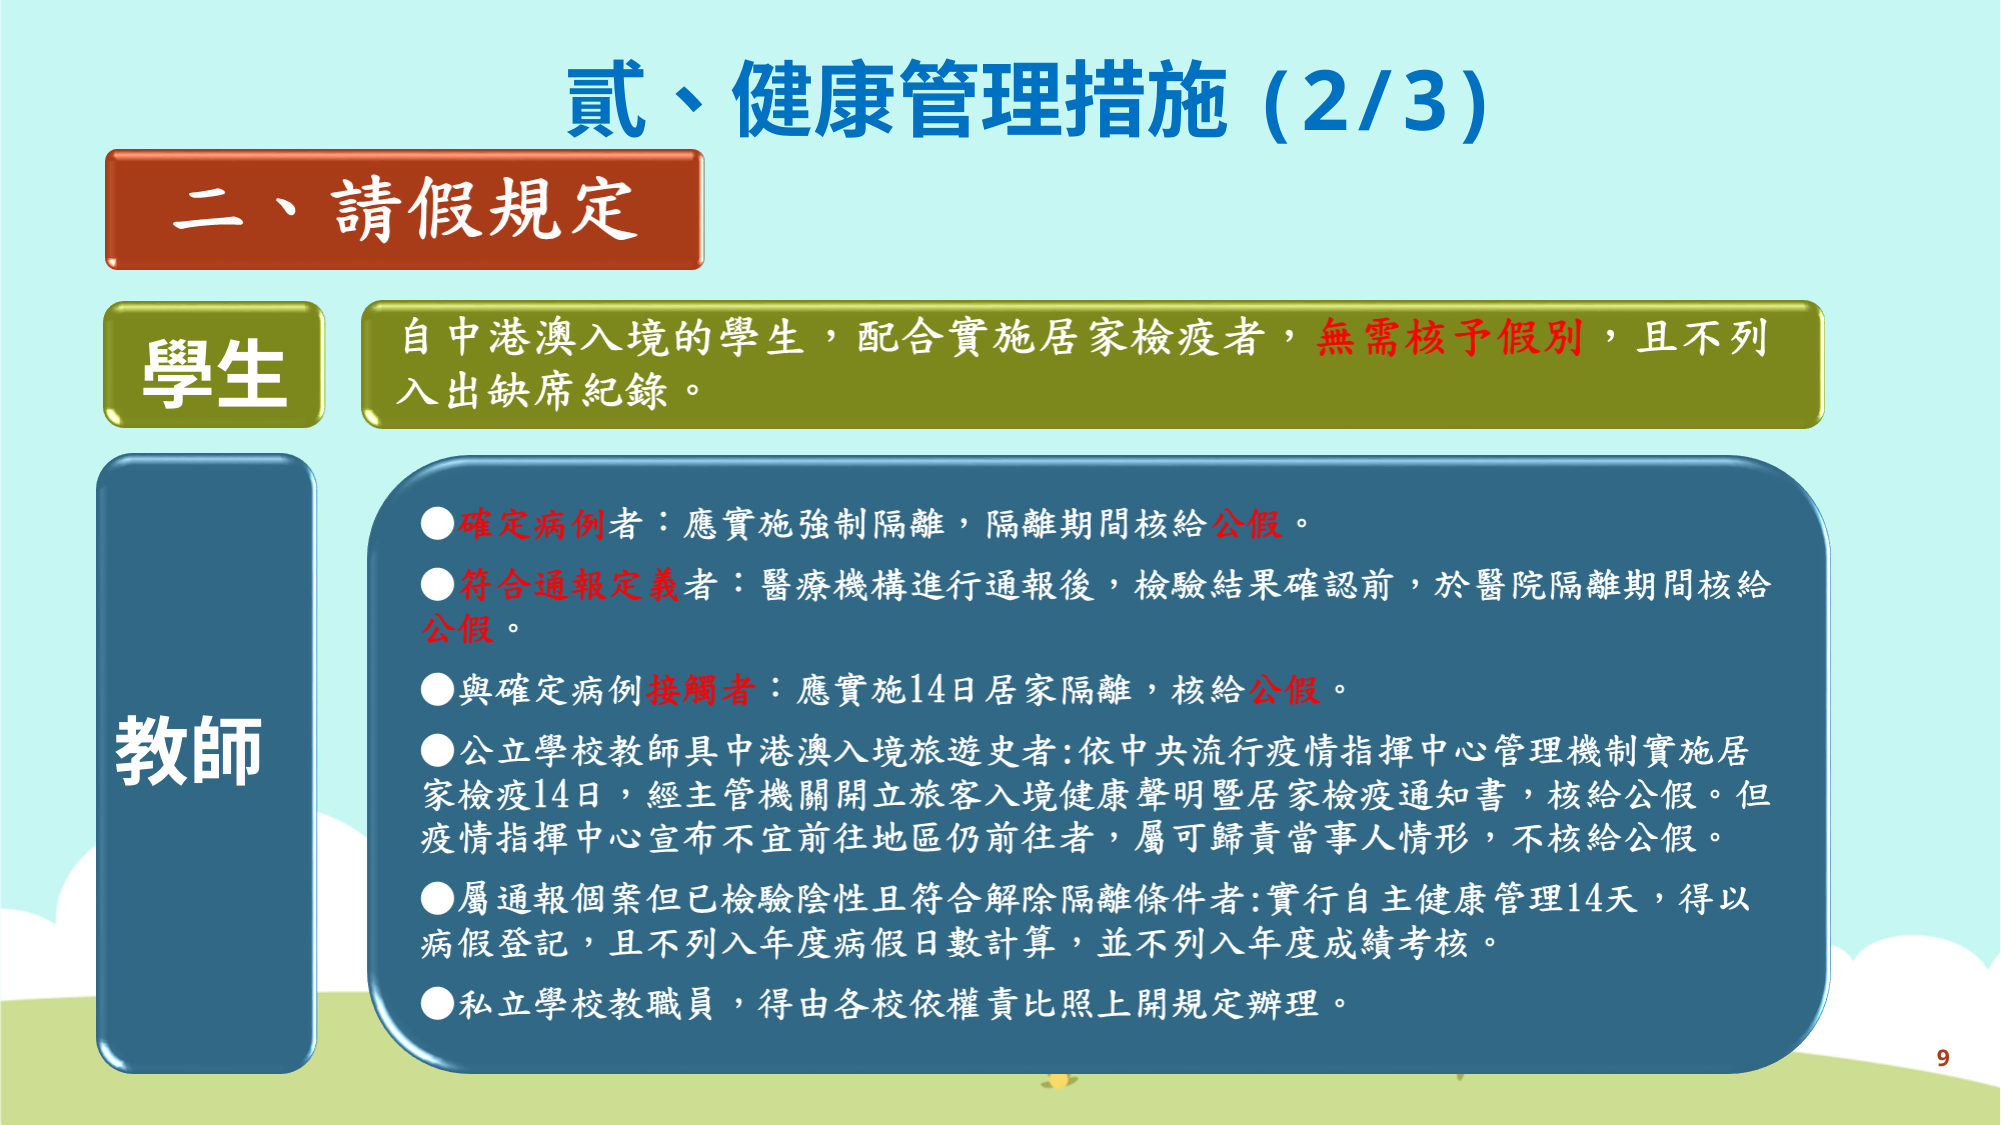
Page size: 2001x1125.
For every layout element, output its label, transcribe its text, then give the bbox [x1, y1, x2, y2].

text_box 學生 [120, 319, 310, 425]
text_box 教師 [96, 696, 320, 803]
text_box <number> [1899, 1030, 1988, 1088]
text_box 貳、健康管理措施(2/3) [214, 51, 1850, 76]
picture [0, 0, 2001, 1125]
